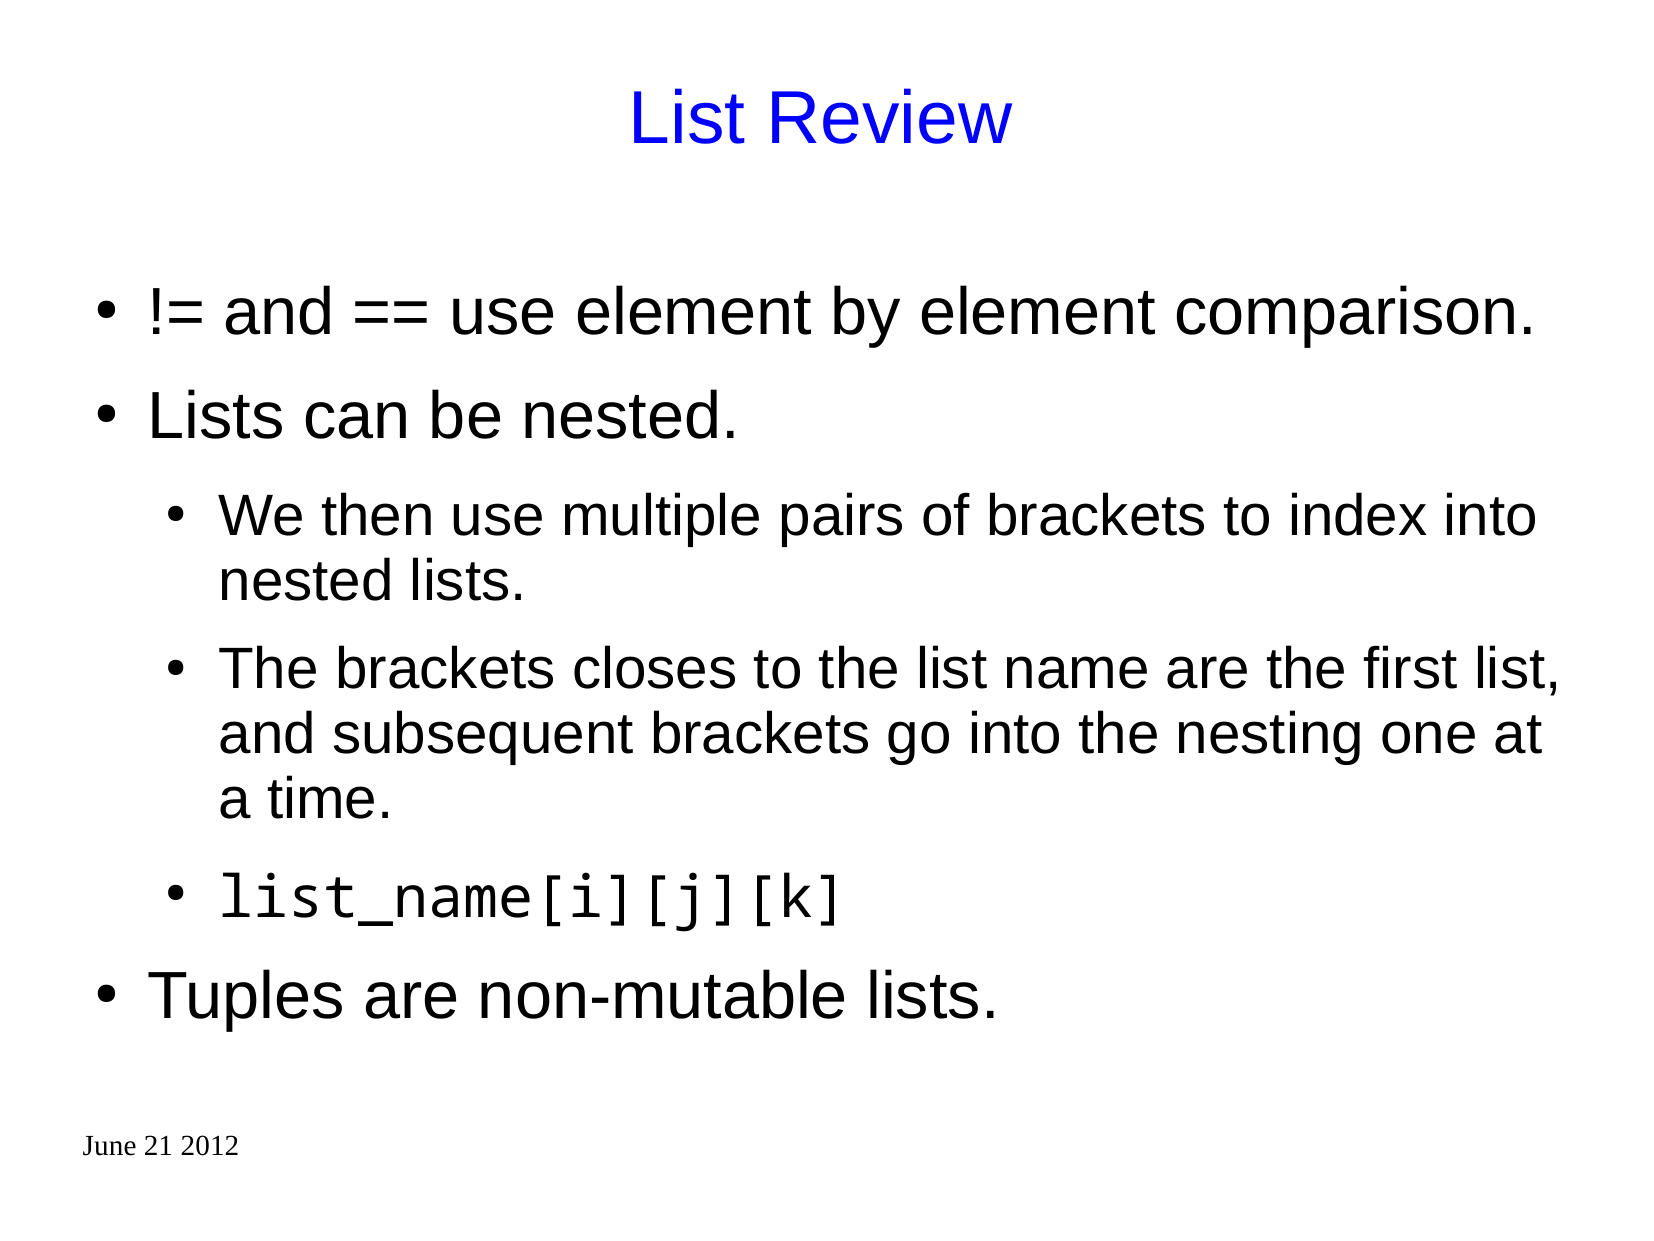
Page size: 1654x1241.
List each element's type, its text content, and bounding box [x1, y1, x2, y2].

title List Review [76, 58, 1565, 178]
list != and == use element by element comparison. Lists can be nested. We then use multiple pairs of brackets to index into nested lists. The brackets closes to the list name are the first list, and subsequent brackets go into the nesting one at a time. list_name[i][j][k] Tuples are non-mutable lists. [76, 274, 1565, 1093]
